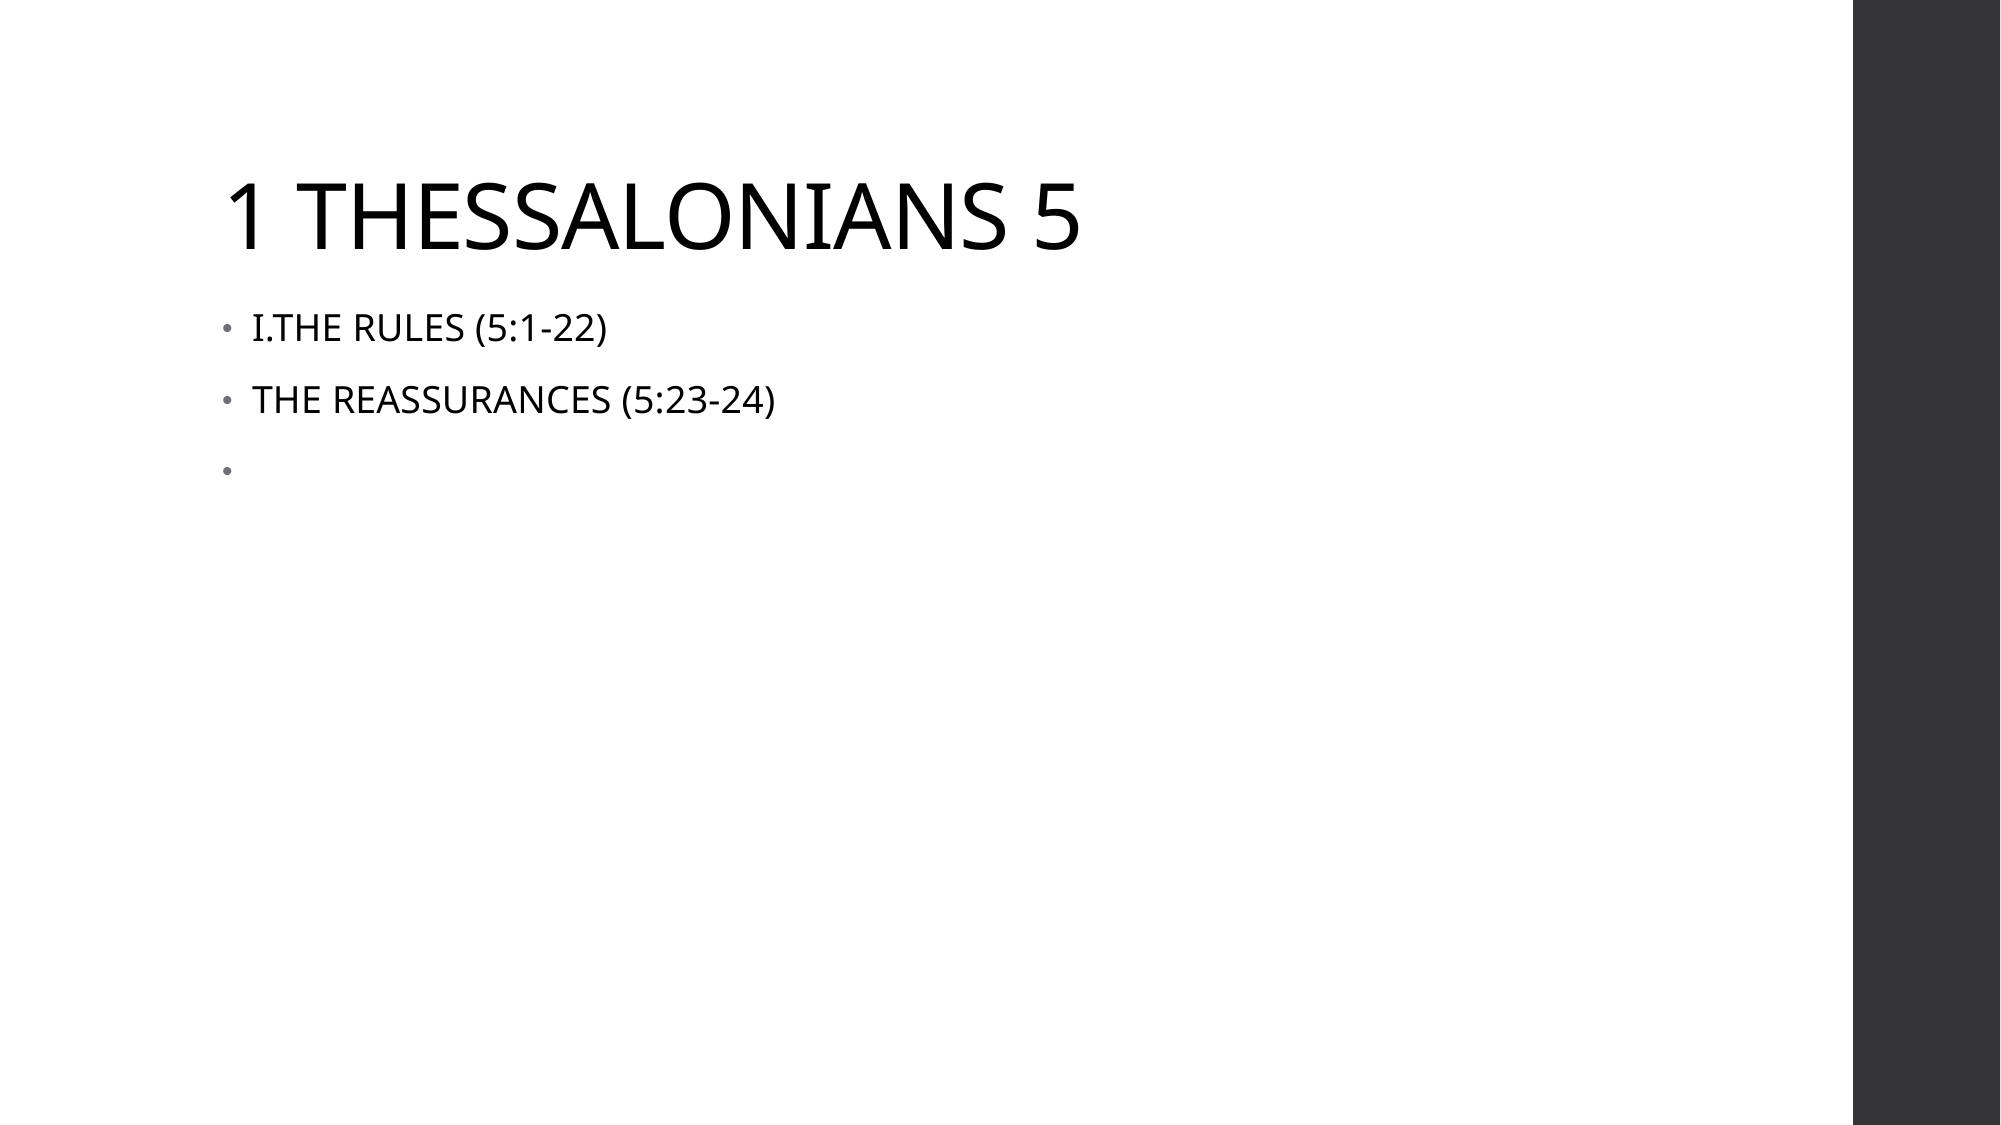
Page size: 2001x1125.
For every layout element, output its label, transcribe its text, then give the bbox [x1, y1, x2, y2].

title 1 THESSALONIANS 5 [206, 60, 1797, 278]
list I.THE RULES (5:1-22) THE REASSURANCES (5:23-24) [206, 299, 1617, 1014]
